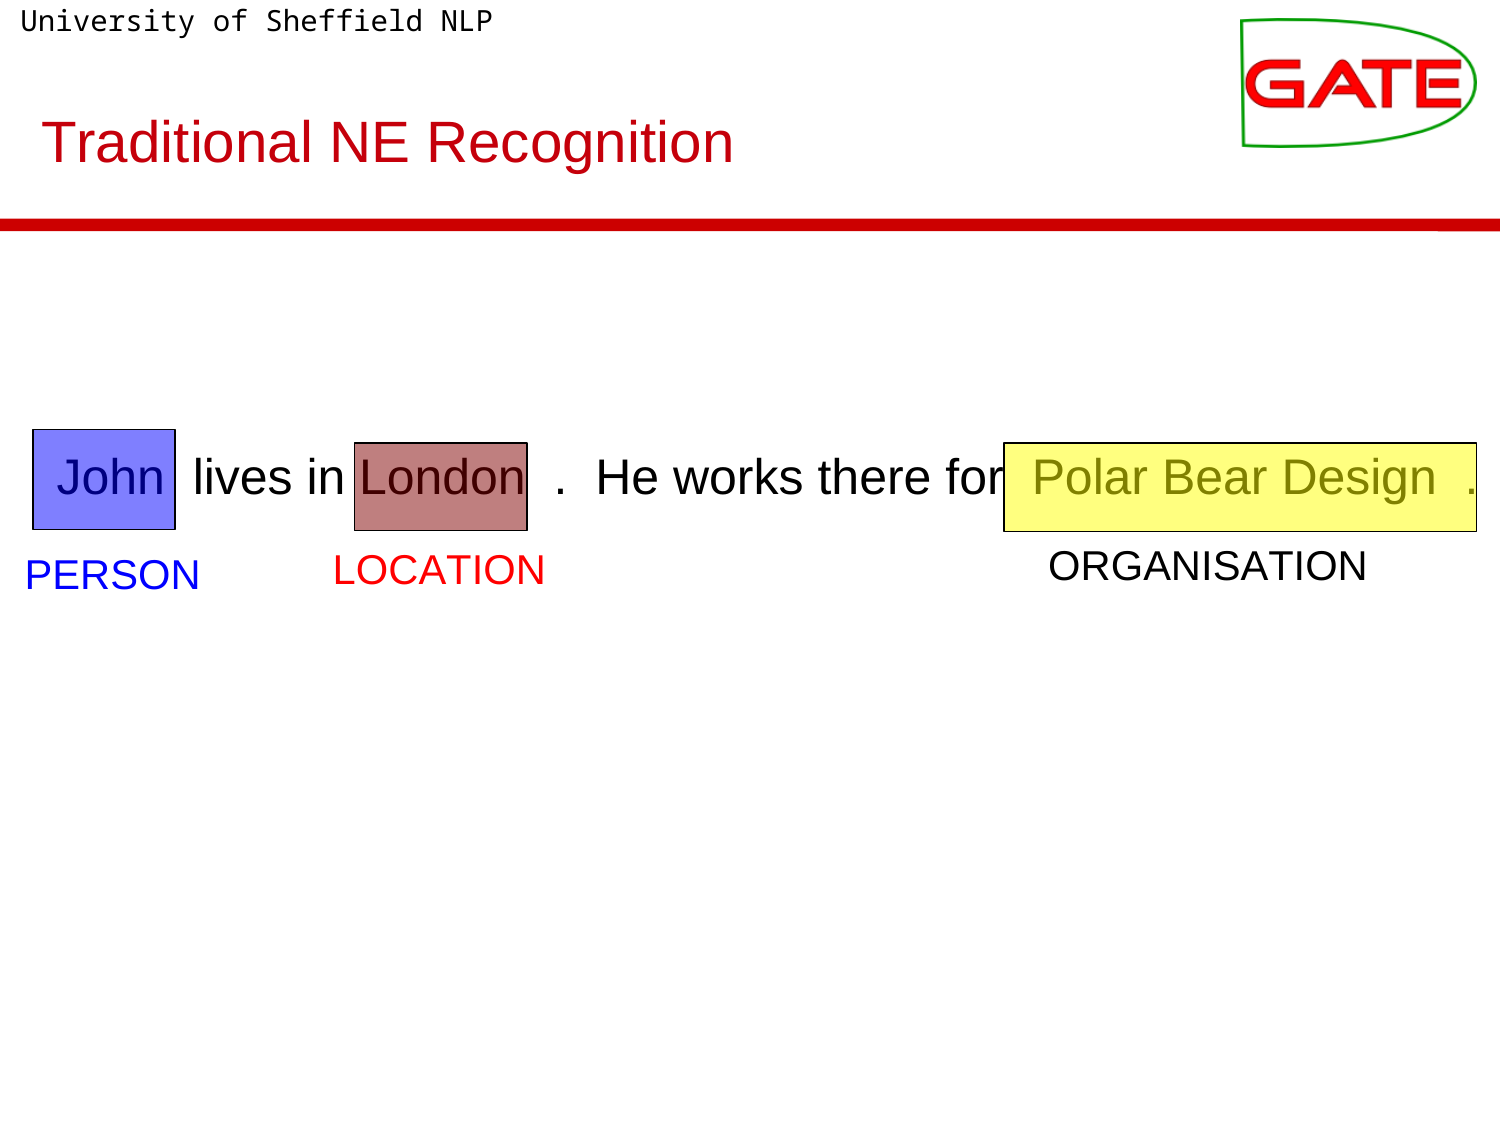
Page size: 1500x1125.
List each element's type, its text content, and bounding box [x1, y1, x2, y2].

text_box John lives in London . He works there for Polar Bear Design . [41, 437, 1500, 572]
text_box ORGANISATION [1033, 531, 1418, 604]
text_box [1003, 442, 1477, 532]
text_box LOCATION [317, 535, 563, 617]
title Traditional NE Recognition [41, 45, 1384, 241]
picture [1240, 18, 1477, 148]
text_box PERSON [9, 540, 188, 616]
text_box [354, 442, 528, 531]
text_box [33, 429, 175, 530]
